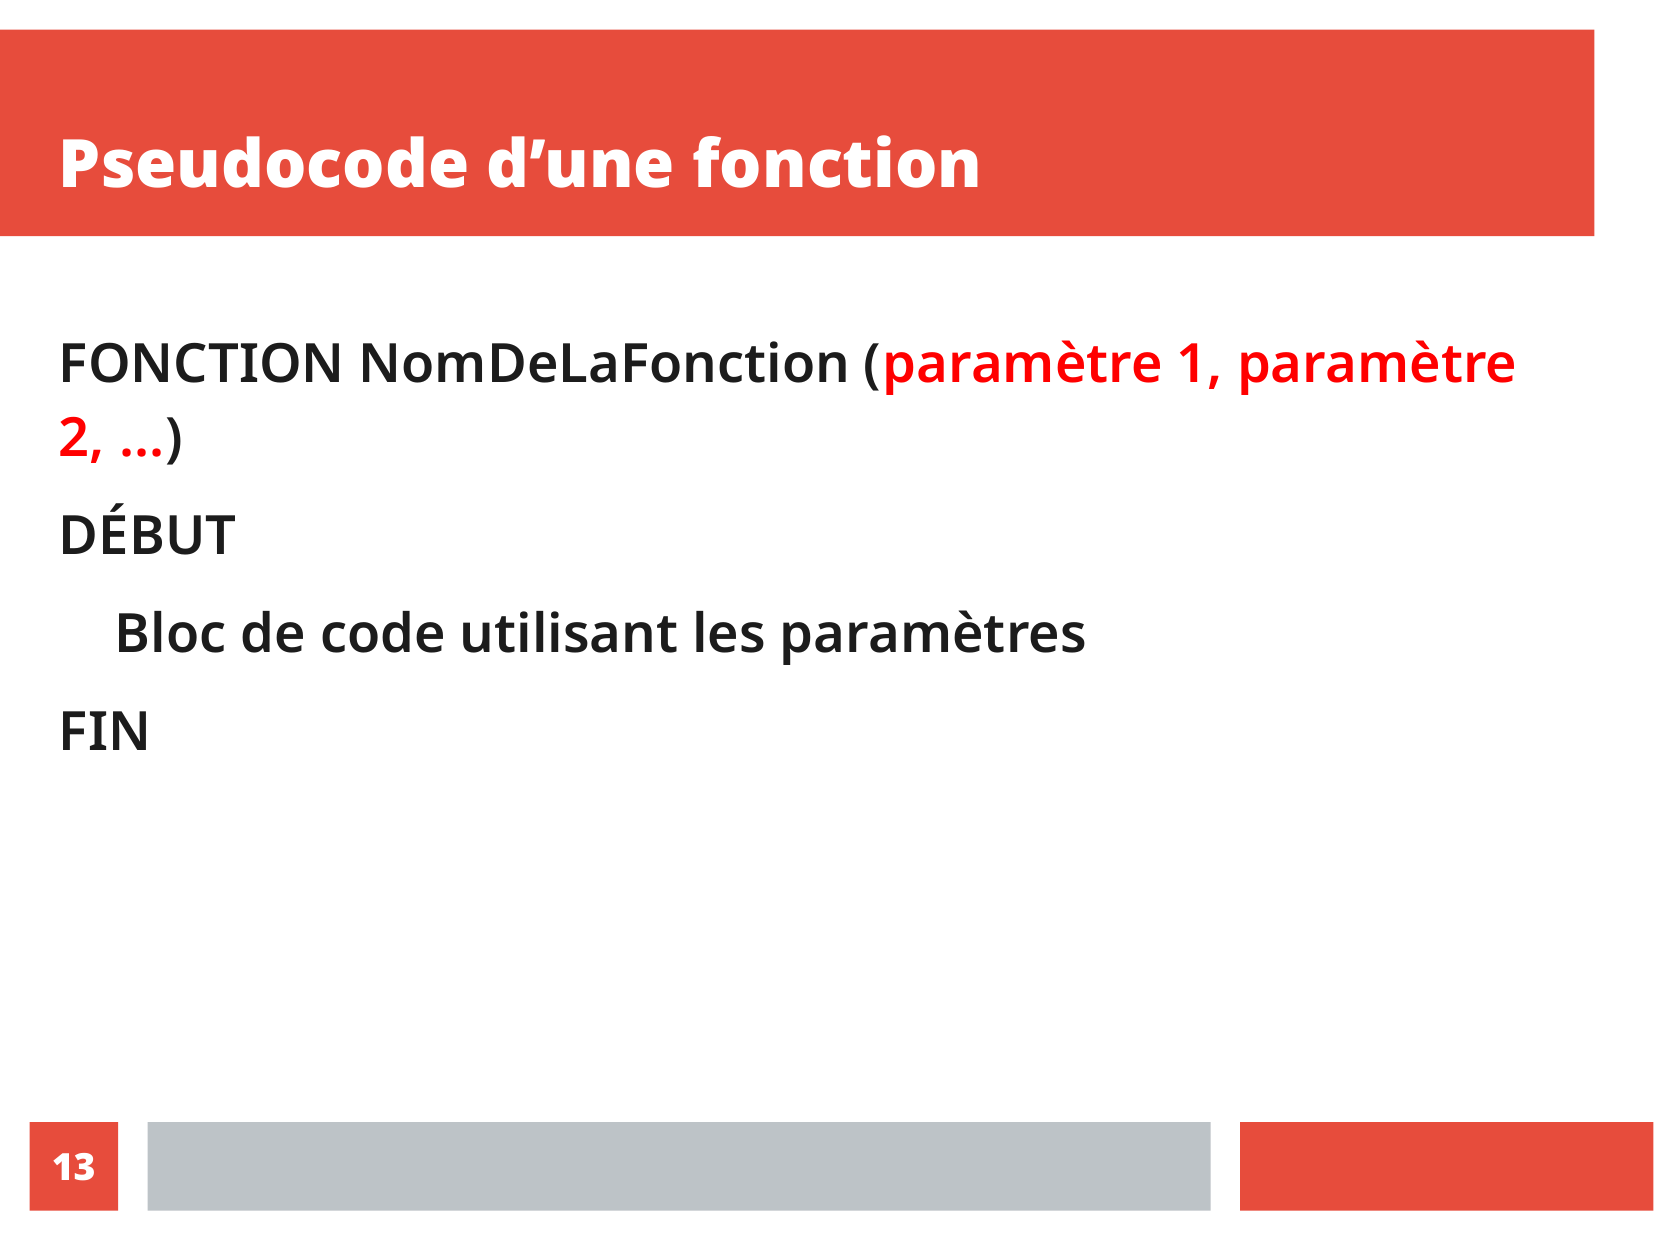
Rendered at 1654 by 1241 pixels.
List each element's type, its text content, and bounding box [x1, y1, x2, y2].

list FONCTION NomDeLaFonction (paramètre 1, paramètre 2, ...) DÉBUT Bloc de code utilisant les paramètres FIN [59, 324, 1565, 1093]
title Pseudocode d’une fonction [59, 59, 1595, 207]
